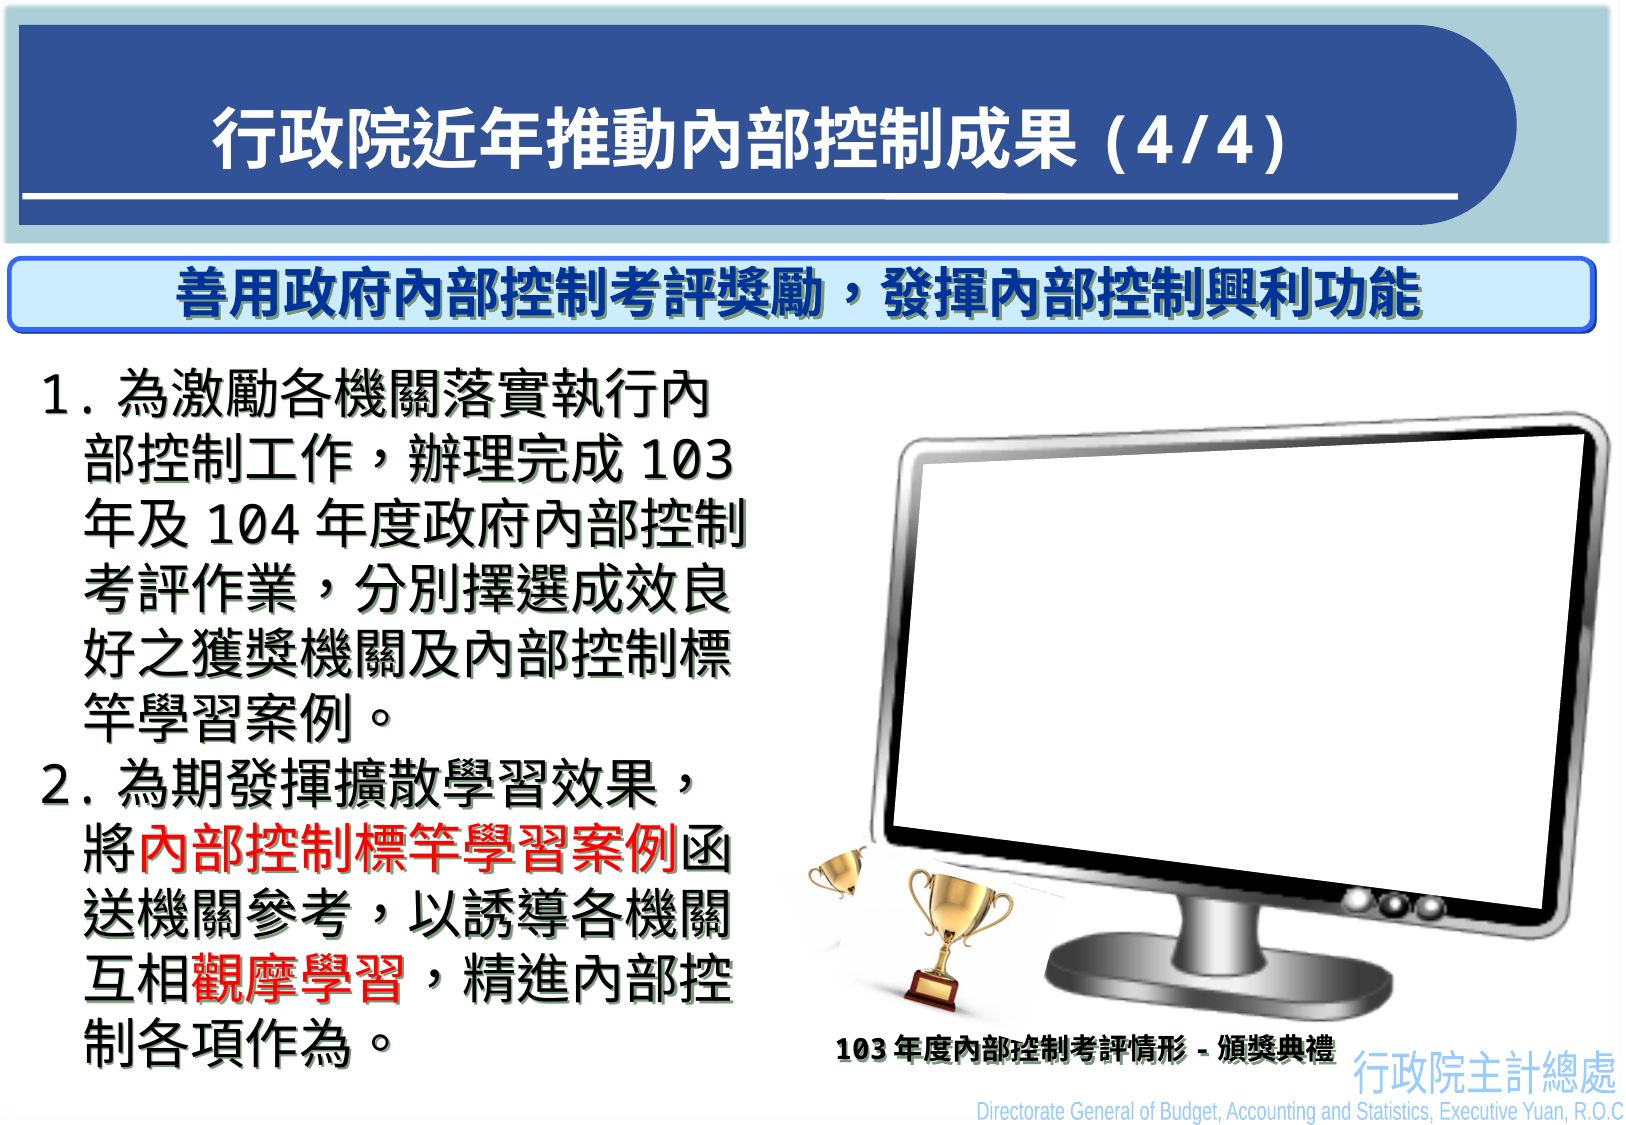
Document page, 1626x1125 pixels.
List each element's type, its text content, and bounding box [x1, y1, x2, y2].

text_box 1.為激勵各機關落實執行內部控制工作，辦理完成103年及104年度政府內部控制考評作業，分別擇選成效良好之獲獎機關及內部控制標竿學習案例。 2.為期發揮擴散學習效果，將內部控制標竿學習案例函送機關參考，以誘導各機關互相觀摩學習，精進內部控制各項作為。 [24, 352, 765, 1081]
text_box [1437, 258, 1593, 330]
text_box 行政院近年推動內部控制成果(4/4) [116, 66, 1391, 185]
text_box 善用政府內部控制考評獎勵，發揮內部控制興利功能 [159, 251, 1437, 331]
picture [774, 326, 1625, 1092]
text_box [9, 258, 159, 330]
text_box 103年度內部控制考評情形-頒獎典禮 [836, 1023, 1334, 1074]
